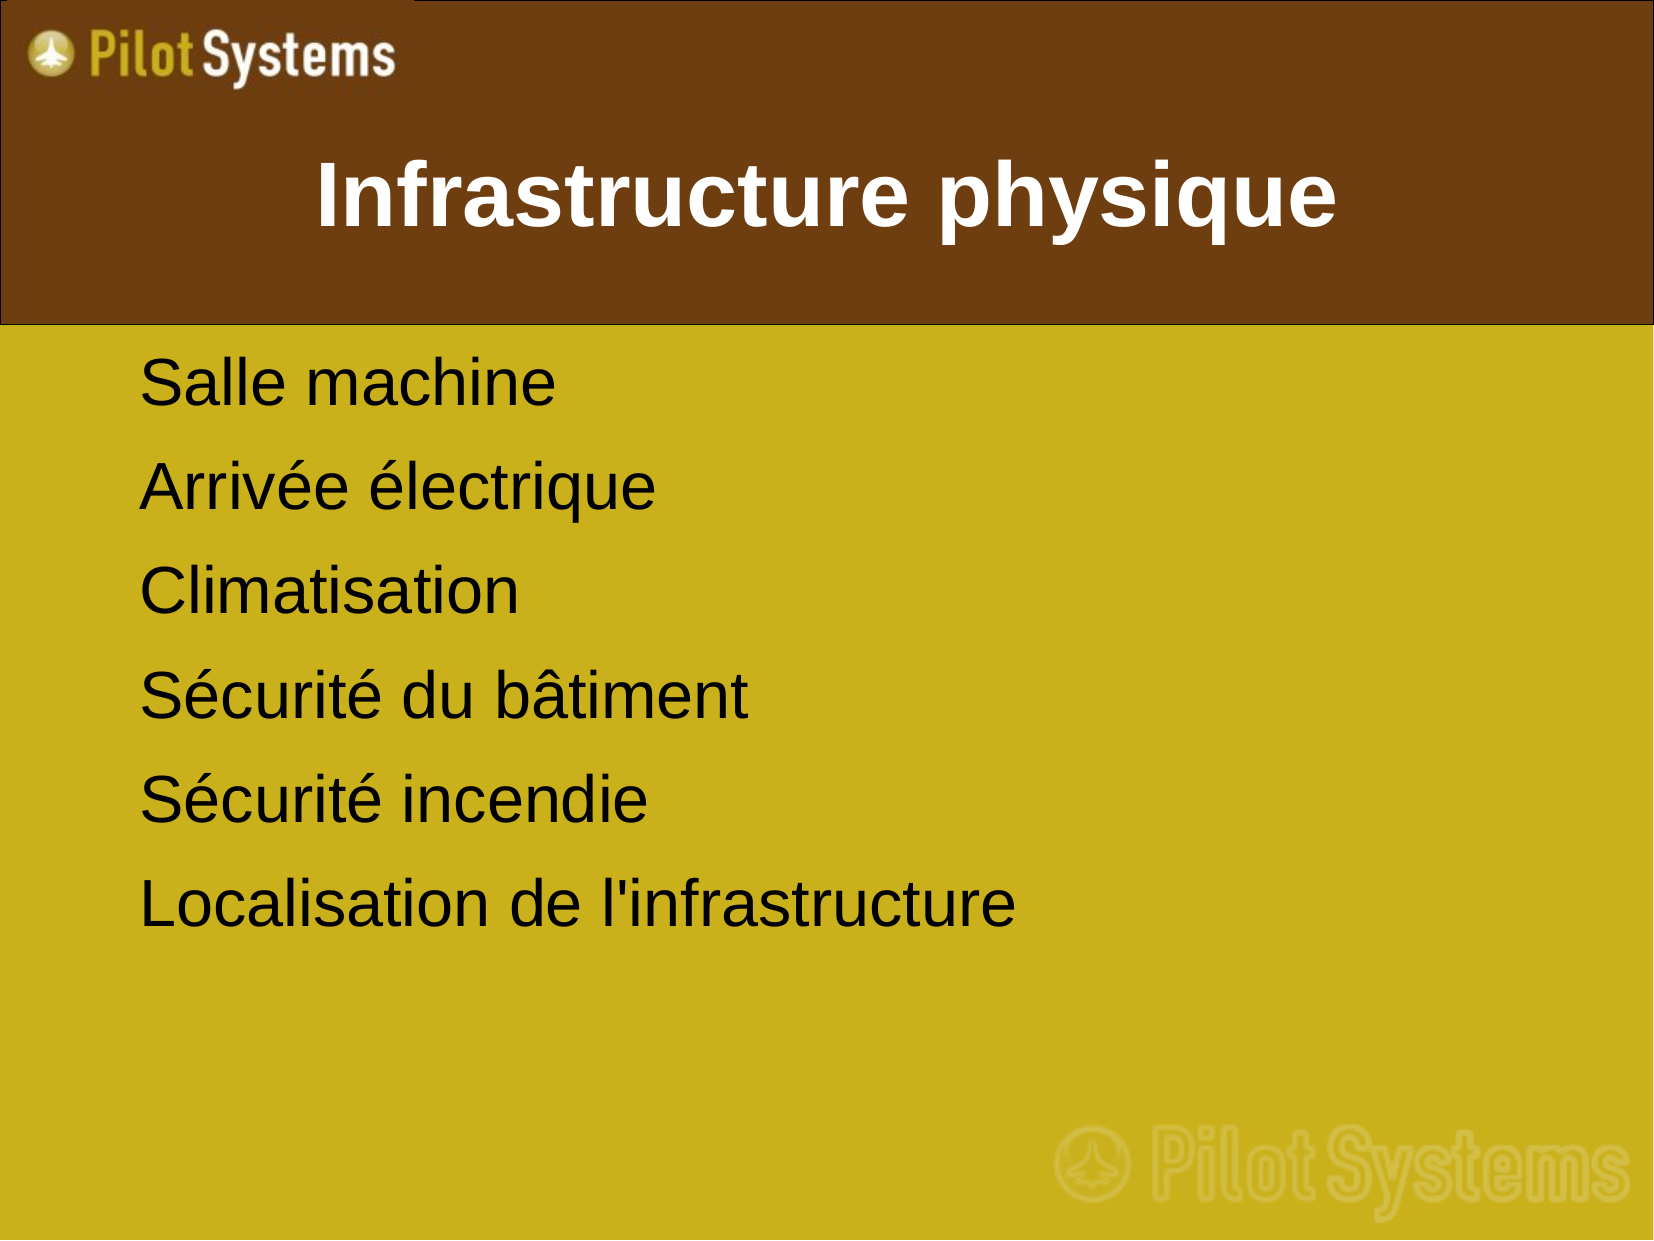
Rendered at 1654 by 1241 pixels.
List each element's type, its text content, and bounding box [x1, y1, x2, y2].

title Infrastructure physique [121, 98, 1534, 291]
list Salle machine Arrivée électrique Climatisation Sécurité du bâtiment Sécurité incendie Localisation de l'infrastructure [121, 344, 1534, 1196]
picture [7, 0, 414, 115]
picture [1051, 1114, 1642, 1235]
